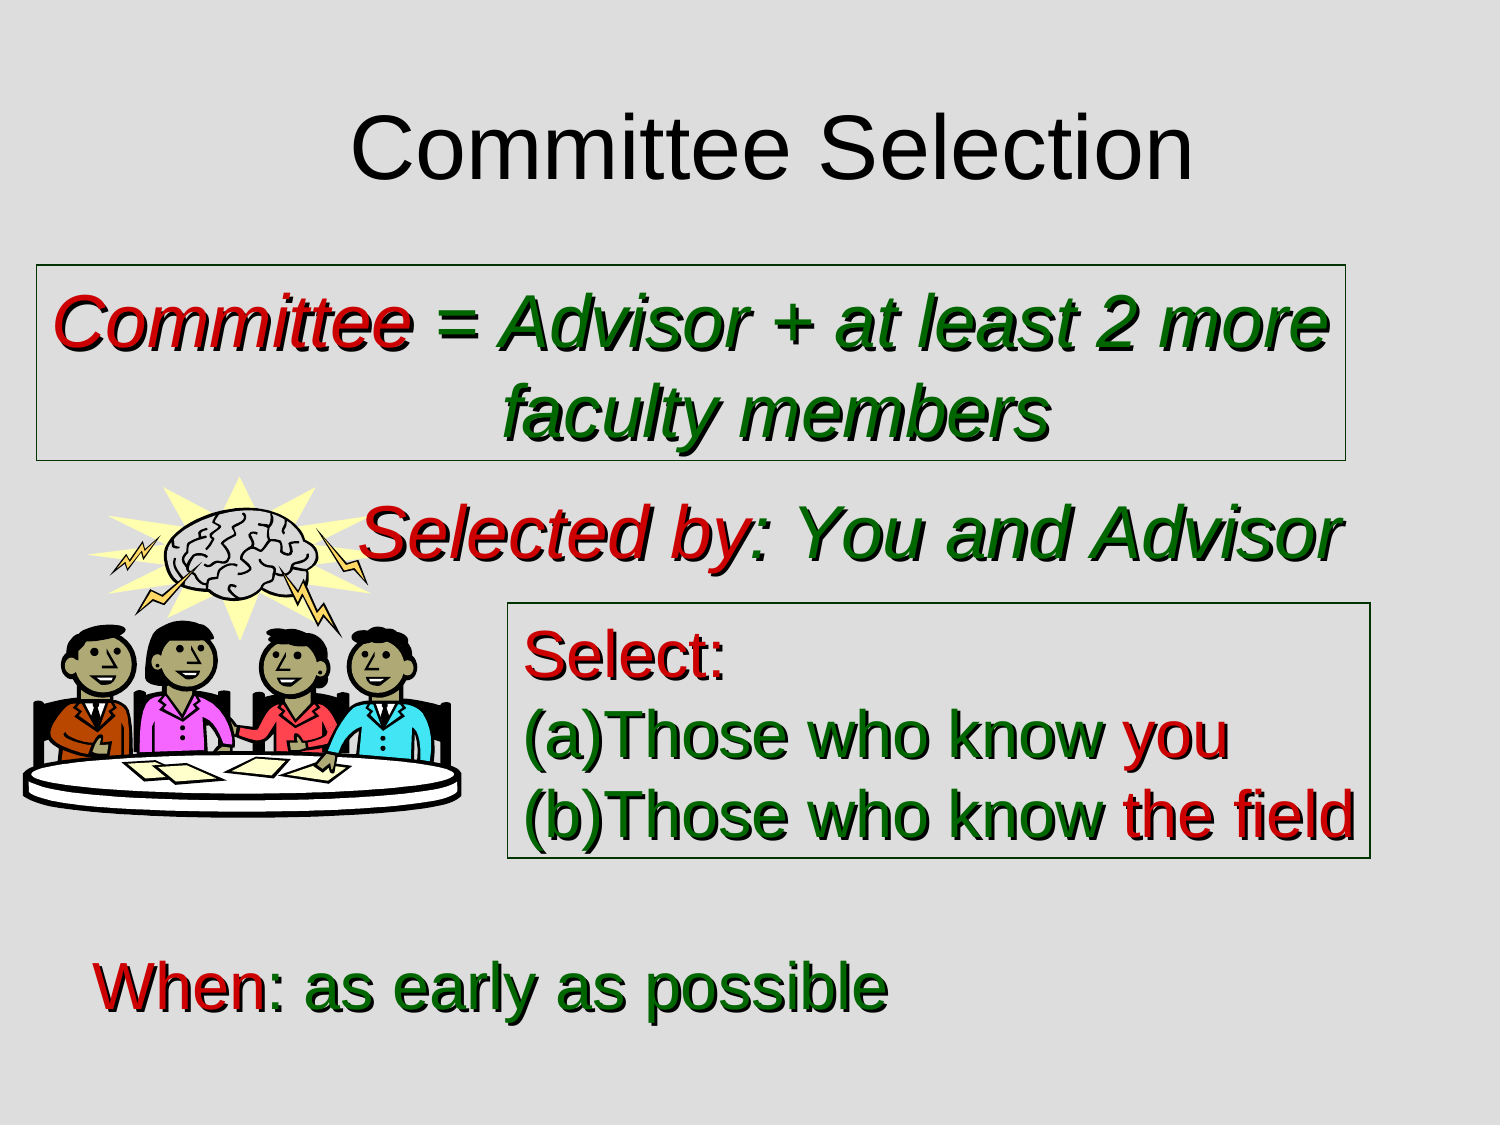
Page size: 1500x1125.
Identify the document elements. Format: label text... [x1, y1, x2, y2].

text_box When: as early as possible [77, 935, 905, 1031]
picture [22, 476, 462, 818]
text_box Committee = Advisor + at least 2 more faculty members [36, 265, 1346, 461]
text_box Selected by: You and Advisor [343, 475, 1357, 582]
text_box Select: Those who know you Those who know the field [507, 602, 1371, 859]
title Committee Selection [135, 22, 1411, 264]
